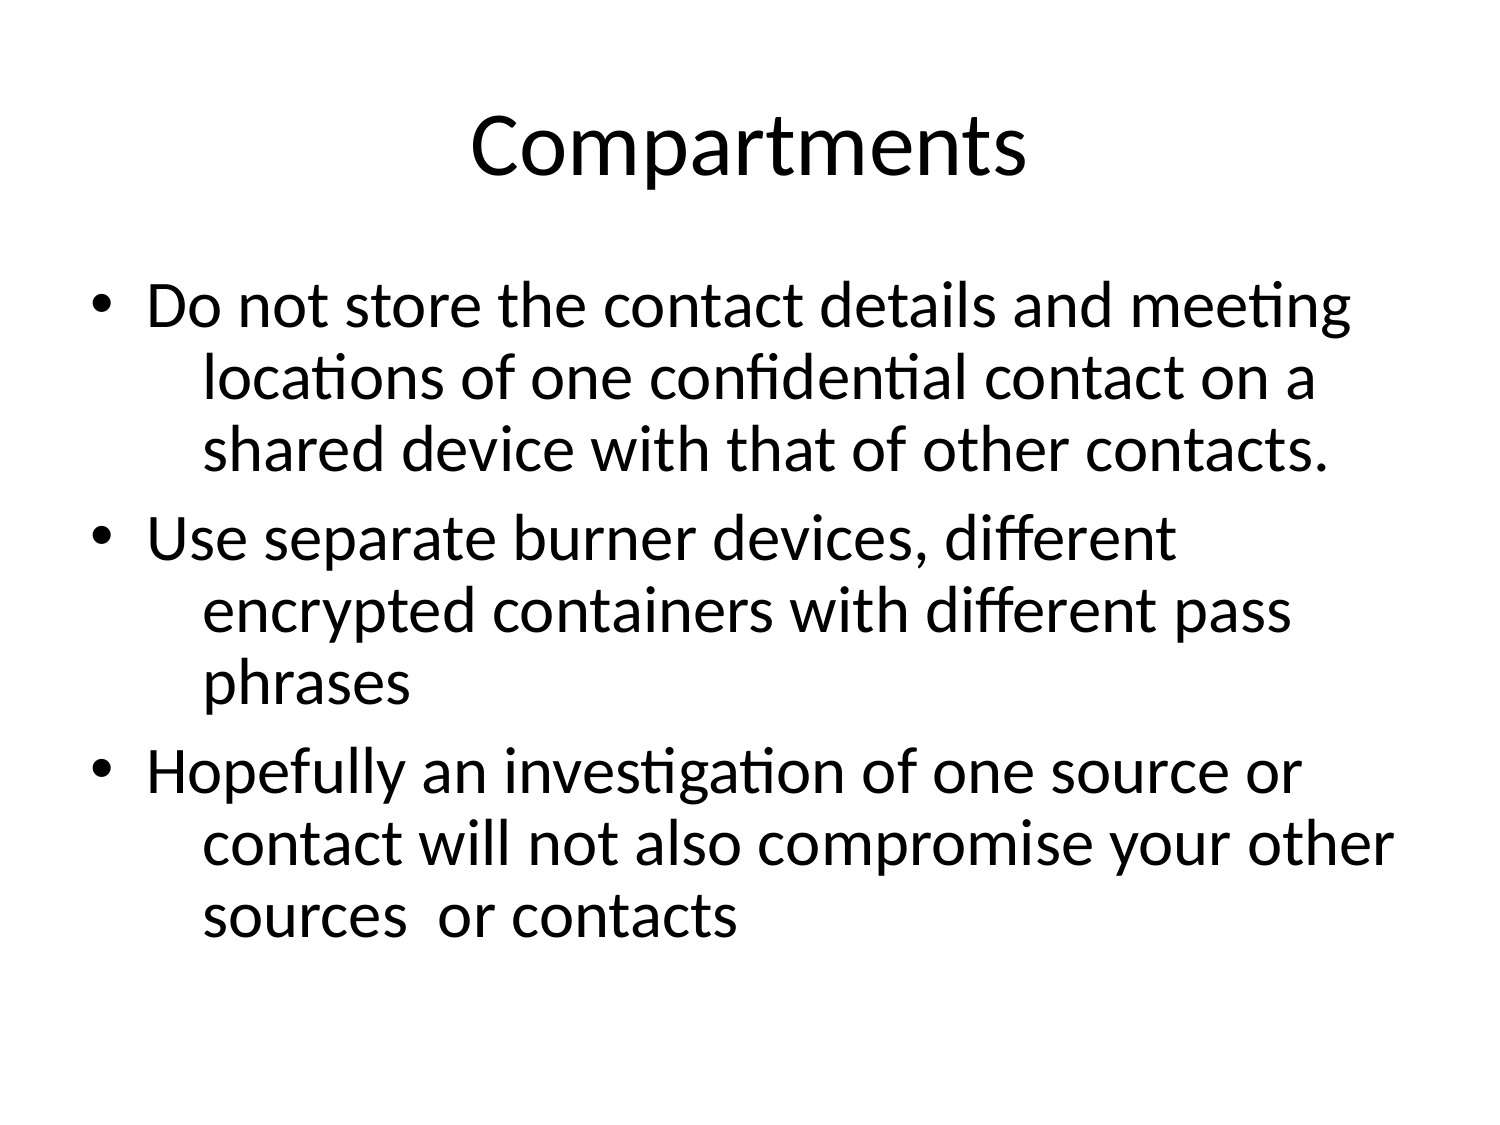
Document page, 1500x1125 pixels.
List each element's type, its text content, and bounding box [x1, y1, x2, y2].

list Do not store the contact details and meeting locations of one confidential contact on a shared device with that of other contacts. Use separate burner devices, different encrypted containers with different pass phrases Hopefully an investigation of one source or contact will not also compromise your other sources or contacts [75, 262, 1426, 1005]
title Compartments [75, 45, 1426, 233]
